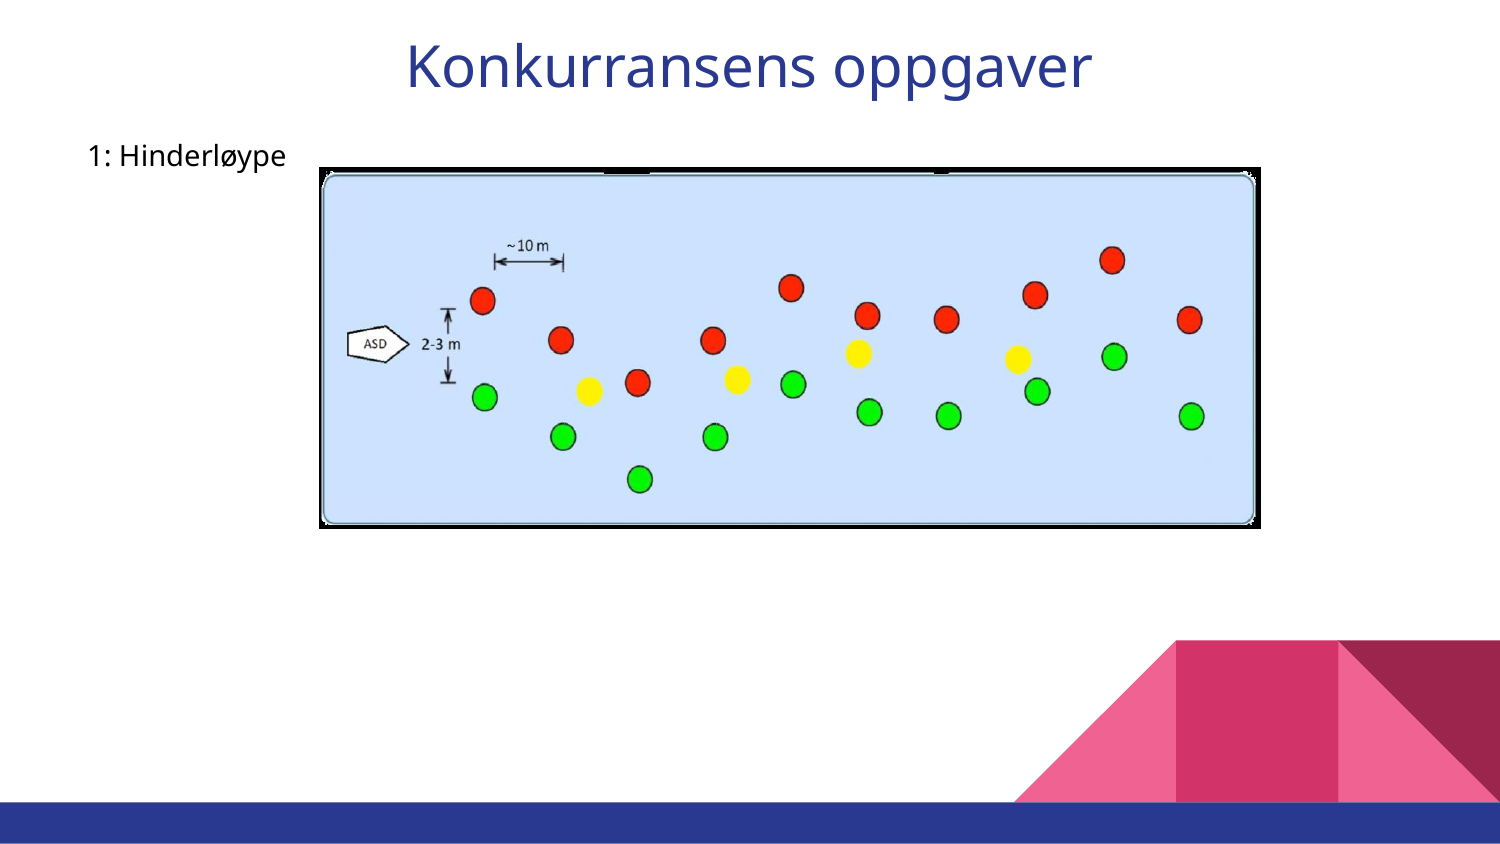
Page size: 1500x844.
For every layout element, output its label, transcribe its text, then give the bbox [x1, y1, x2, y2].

title Konkurransens oppgaver [51, 14, 1449, 114]
picture [319, 167, 1261, 529]
text_box 1: Hinderløype [72, 121, 542, 187]
